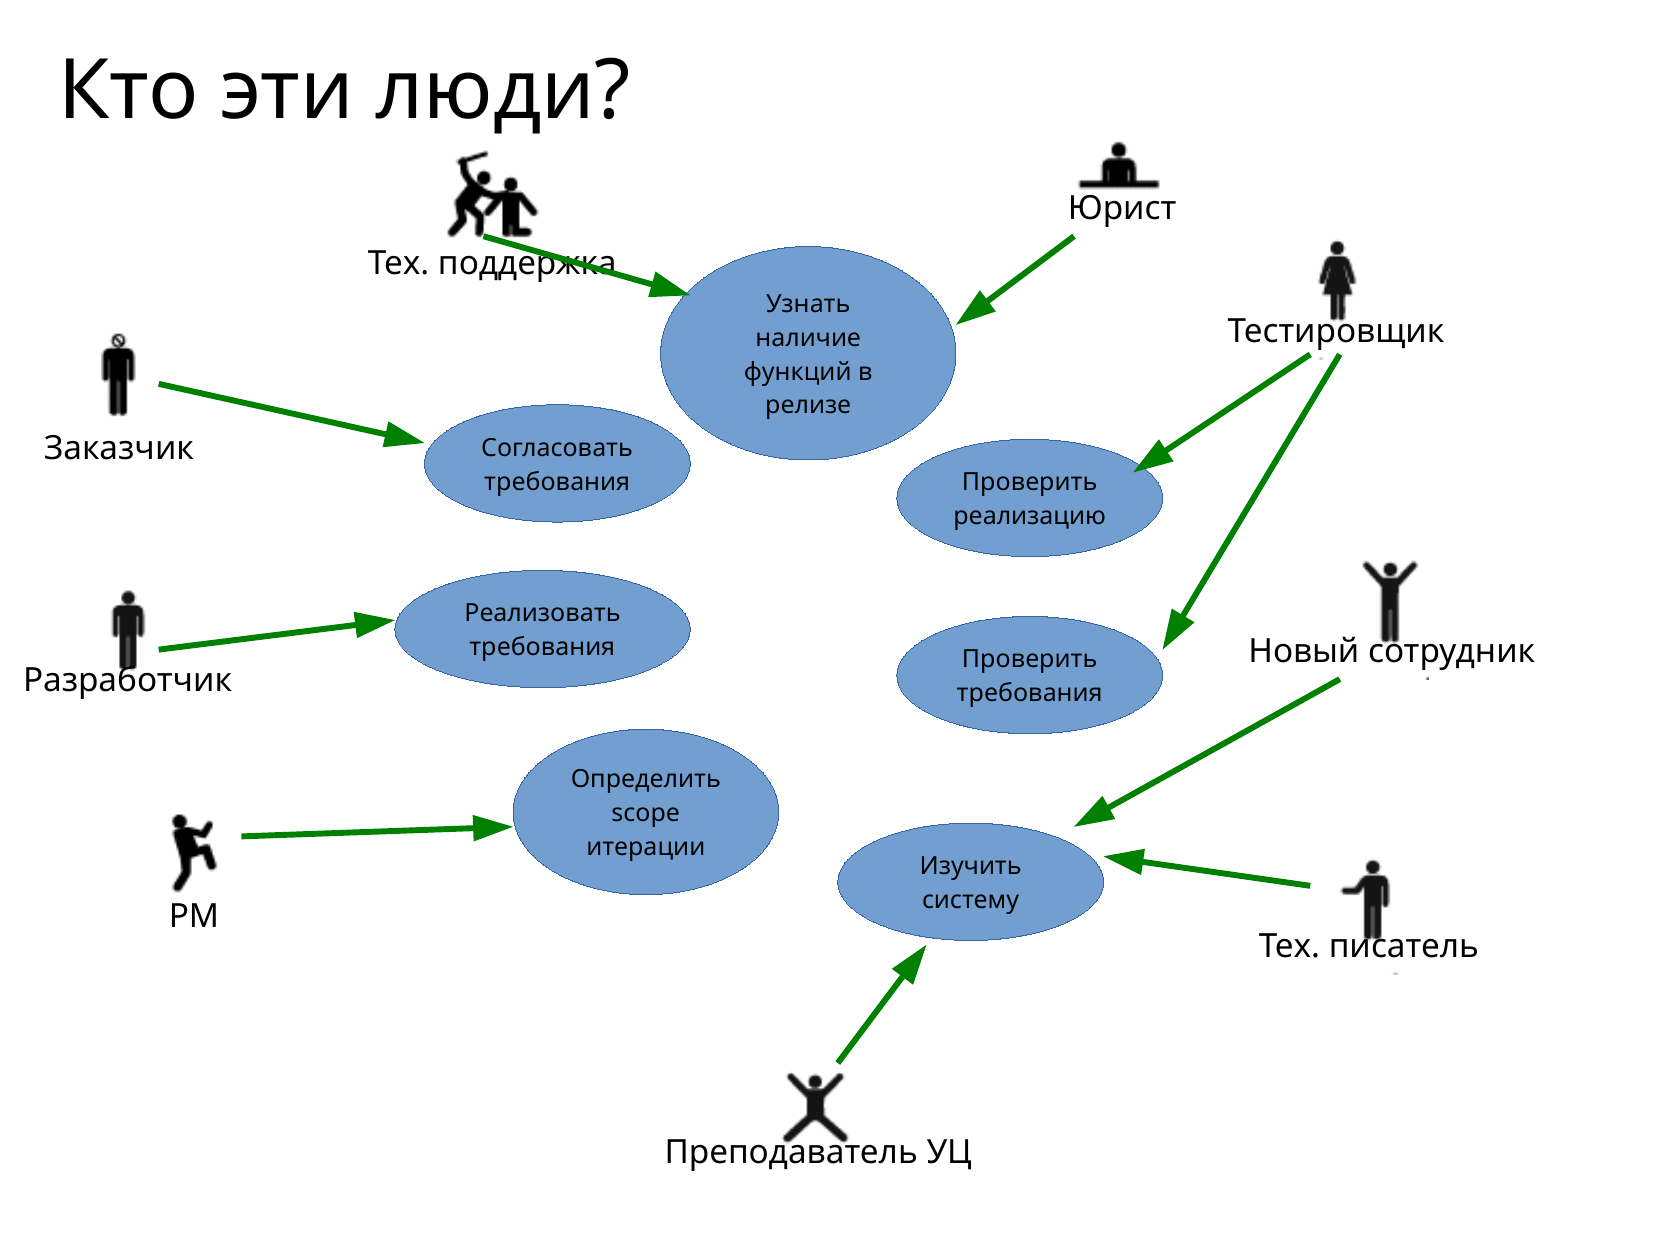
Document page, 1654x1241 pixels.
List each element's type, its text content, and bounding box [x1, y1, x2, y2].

picture [1074, 134, 1171, 237]
picture [79, 324, 159, 477]
text_box Реализовать требования [394, 570, 691, 688]
text_box Определить scope итерации [513, 729, 779, 895]
picture [442, 147, 543, 292]
text_box Согласовать требования [424, 404, 691, 523]
text_box Изучить систему [837, 823, 1104, 941]
picture [1355, 549, 1429, 680]
title Кто эти люди? [58, 29, 1547, 158]
picture [99, 585, 156, 709]
picture [1310, 236, 1363, 360]
picture [778, 1068, 858, 1182]
text_box Проверить реализацию [896, 439, 1163, 557]
picture [158, 809, 230, 945]
text_box Проверить требования [896, 616, 1163, 734]
picture [1339, 851, 1399, 975]
text_box Узнать наличие функций в релизе [660, 246, 956, 460]
